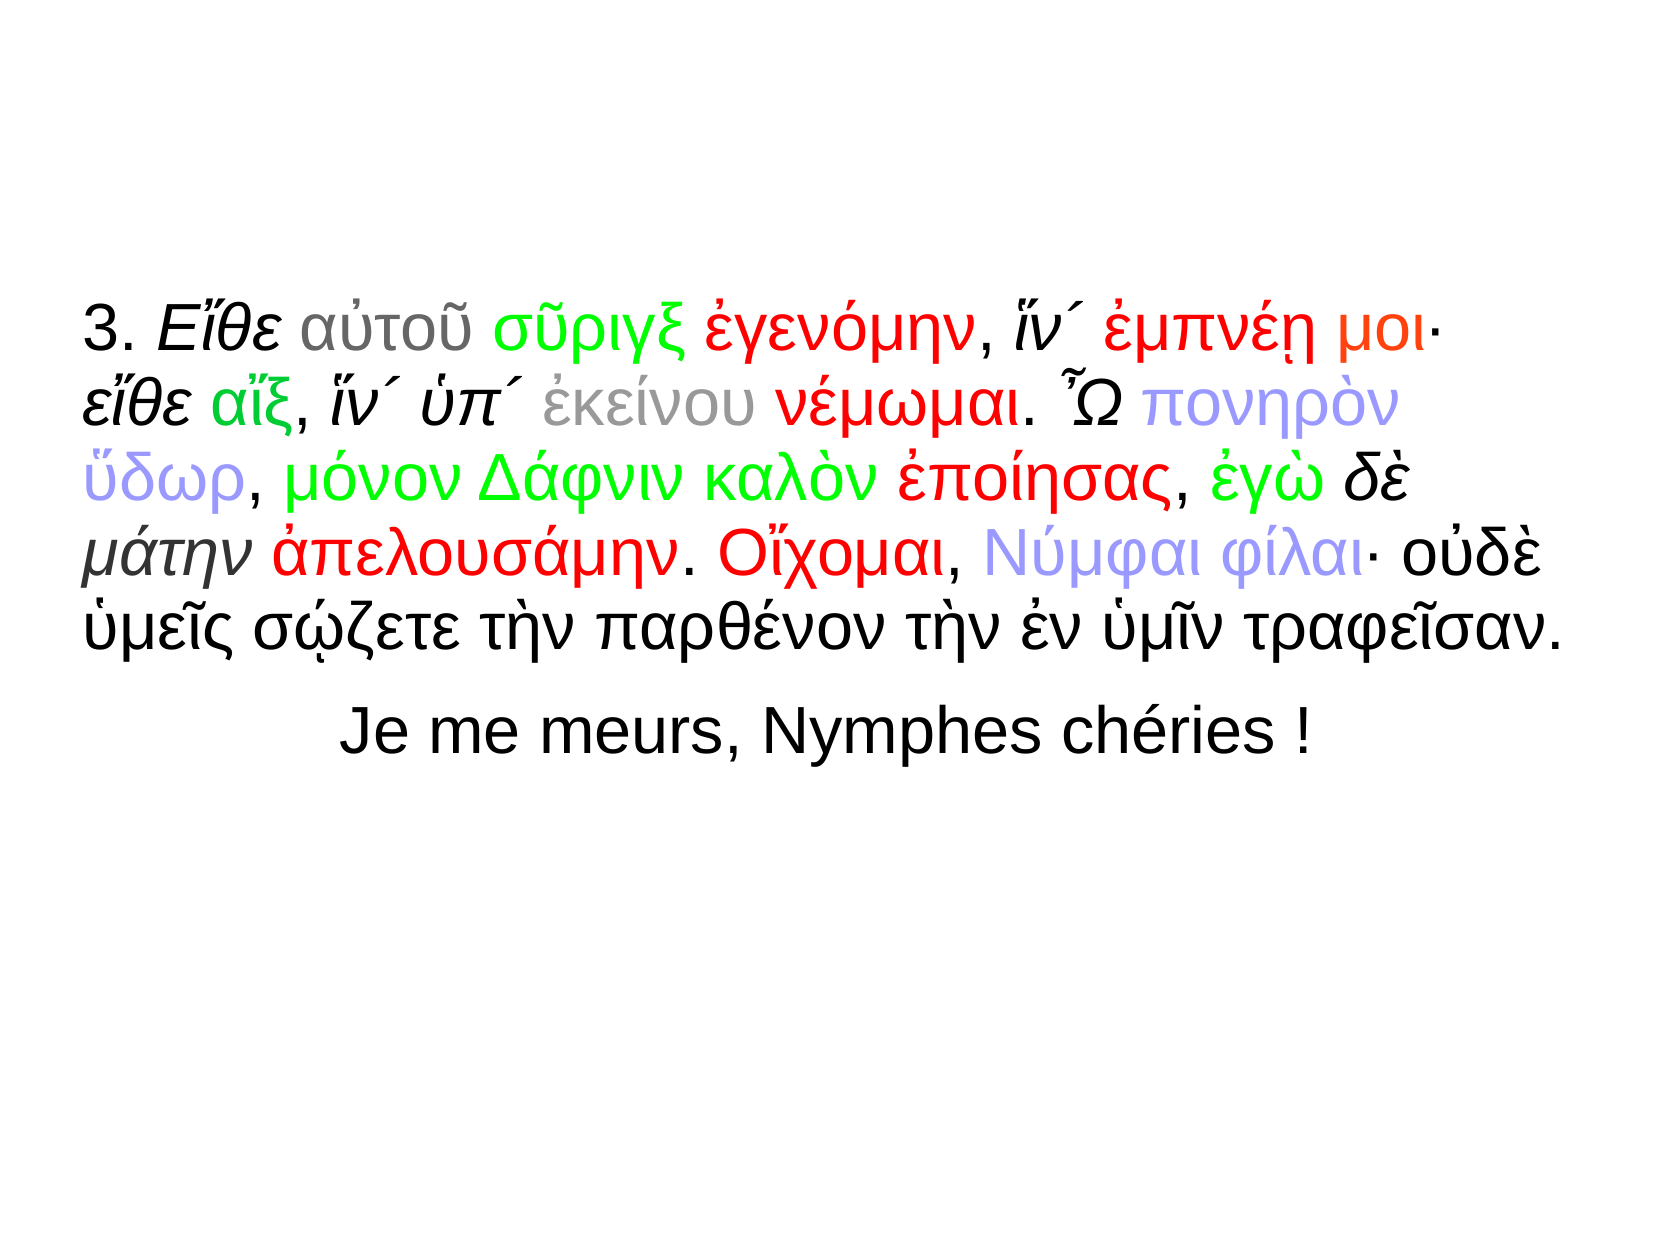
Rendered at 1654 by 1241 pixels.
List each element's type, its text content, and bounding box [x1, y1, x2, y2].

list 3. Εἴθε αὐτοῦ σῦριγξ ἐγενόμην, ἵν´ ἐμπνέῃ μοι· εἴθε αἴξ, ἵν´ ὑπ´ ἐκείνου νέμωμαι. Ὦ πονηρὸν ὕδωρ, μόνον Δάφνιν καλὸν ἐποίησας, ἐγὼ δὲ μάτην ἀπελουσάμην. Οἴχομαι, Νύμφαι φίλαι· οὐδὲ ὑμεῖς σῴζετε τὴν παρθένον τὴν ἐν ὑμῖν τραφεῖσαν. Je me meurs, Nymphes chéries ! [82, 290, 1571, 1109]
